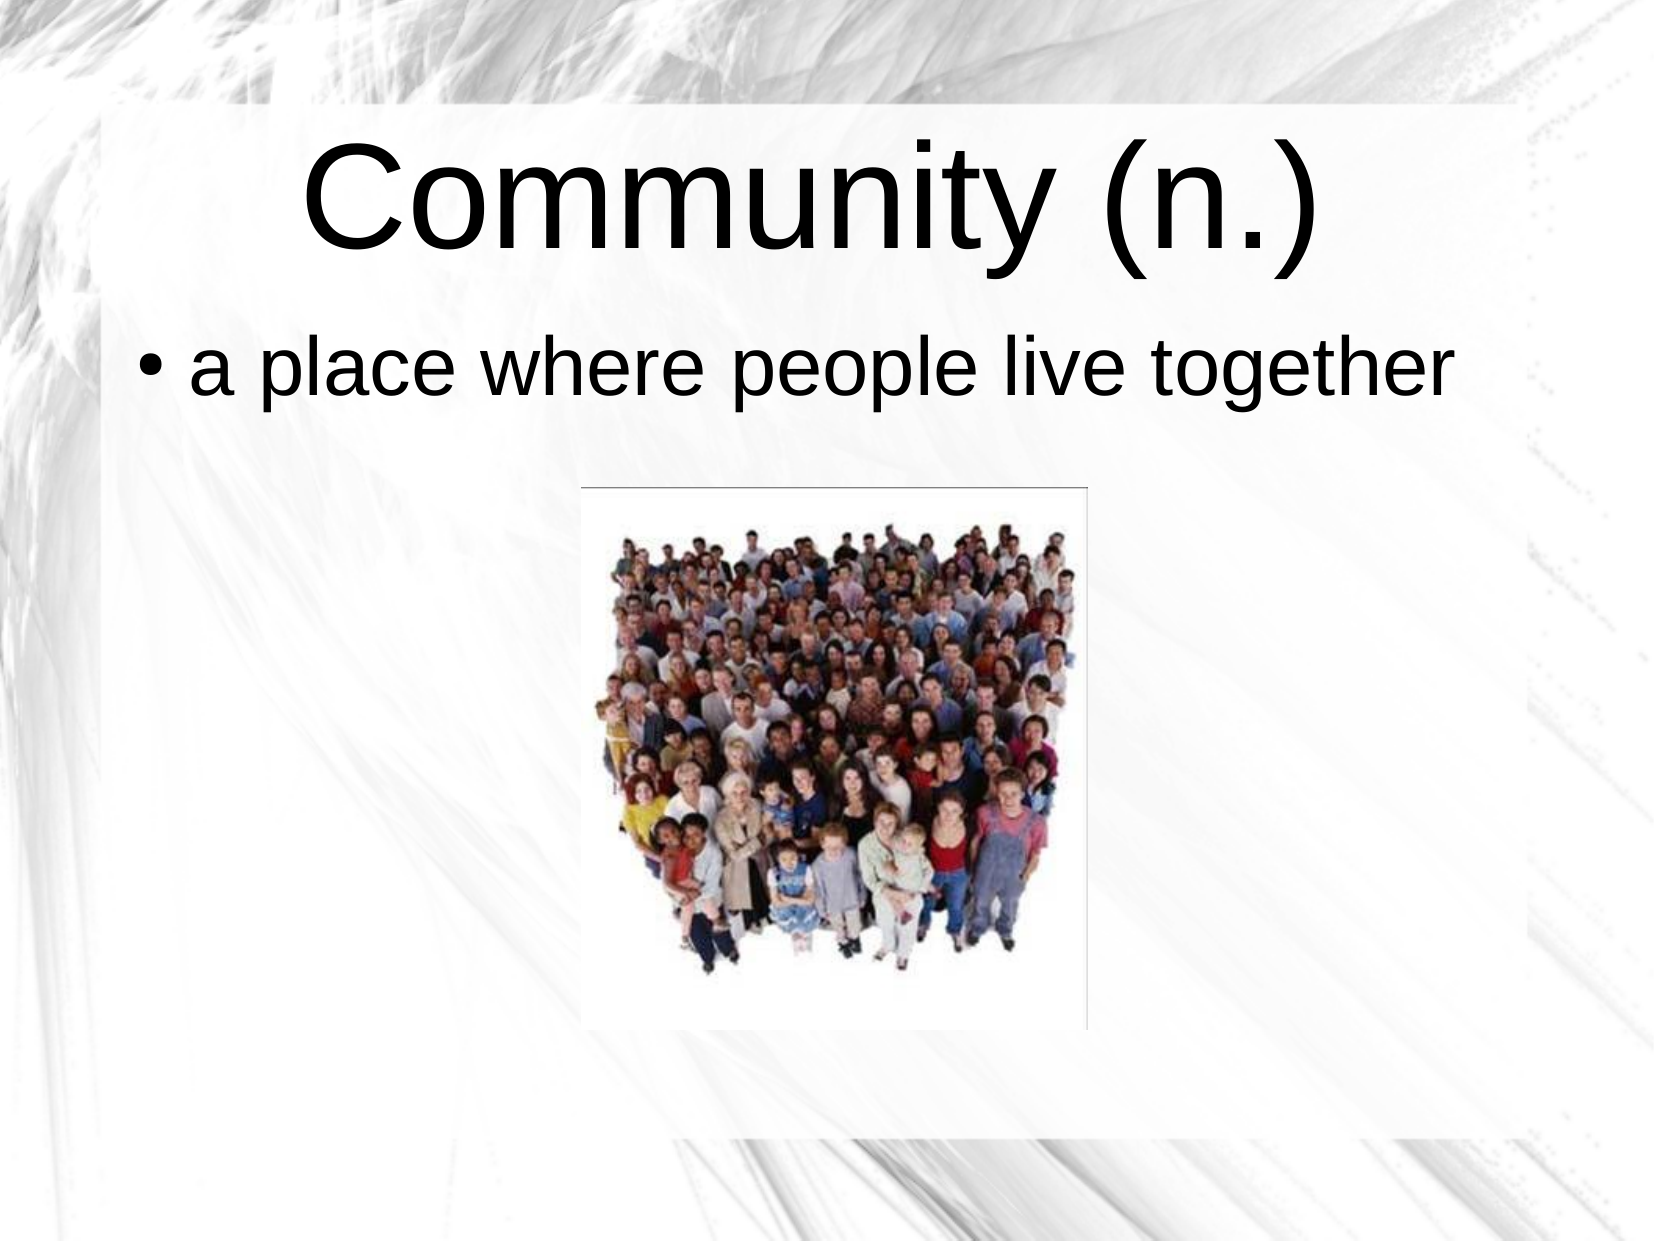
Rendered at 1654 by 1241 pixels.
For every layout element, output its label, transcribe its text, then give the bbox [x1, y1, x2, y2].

title Community (n.) [118, 112, 1506, 281]
list a place where people live together [118, 319, 1571, 563]
picture [0, 0, 1654, 1241]
